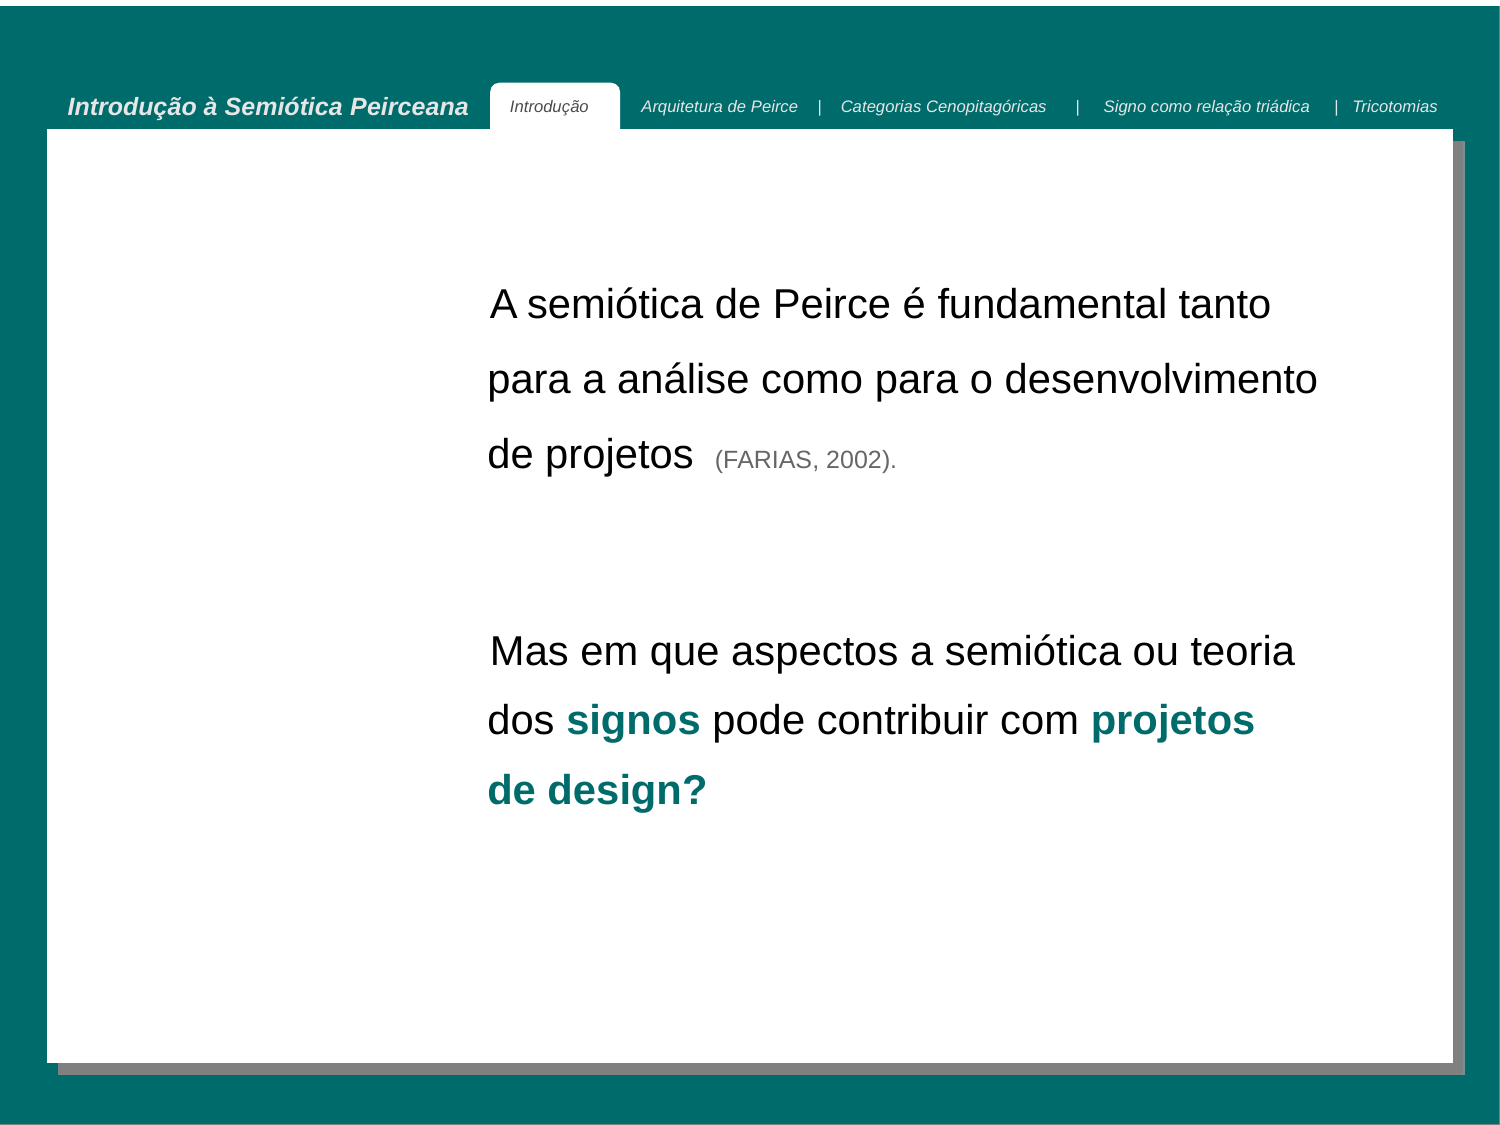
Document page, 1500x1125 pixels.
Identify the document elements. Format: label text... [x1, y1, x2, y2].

text_box Mas em que aspectos a semiótica ou teoria dos signos pode contribuir com projetos de design? [472, 596, 1323, 798]
text_box A semiótica de Peirce é fundamental tanto para a análise como para o desenvolvimento de projetos (FARIAS, 2002). [472, 244, 1335, 485]
